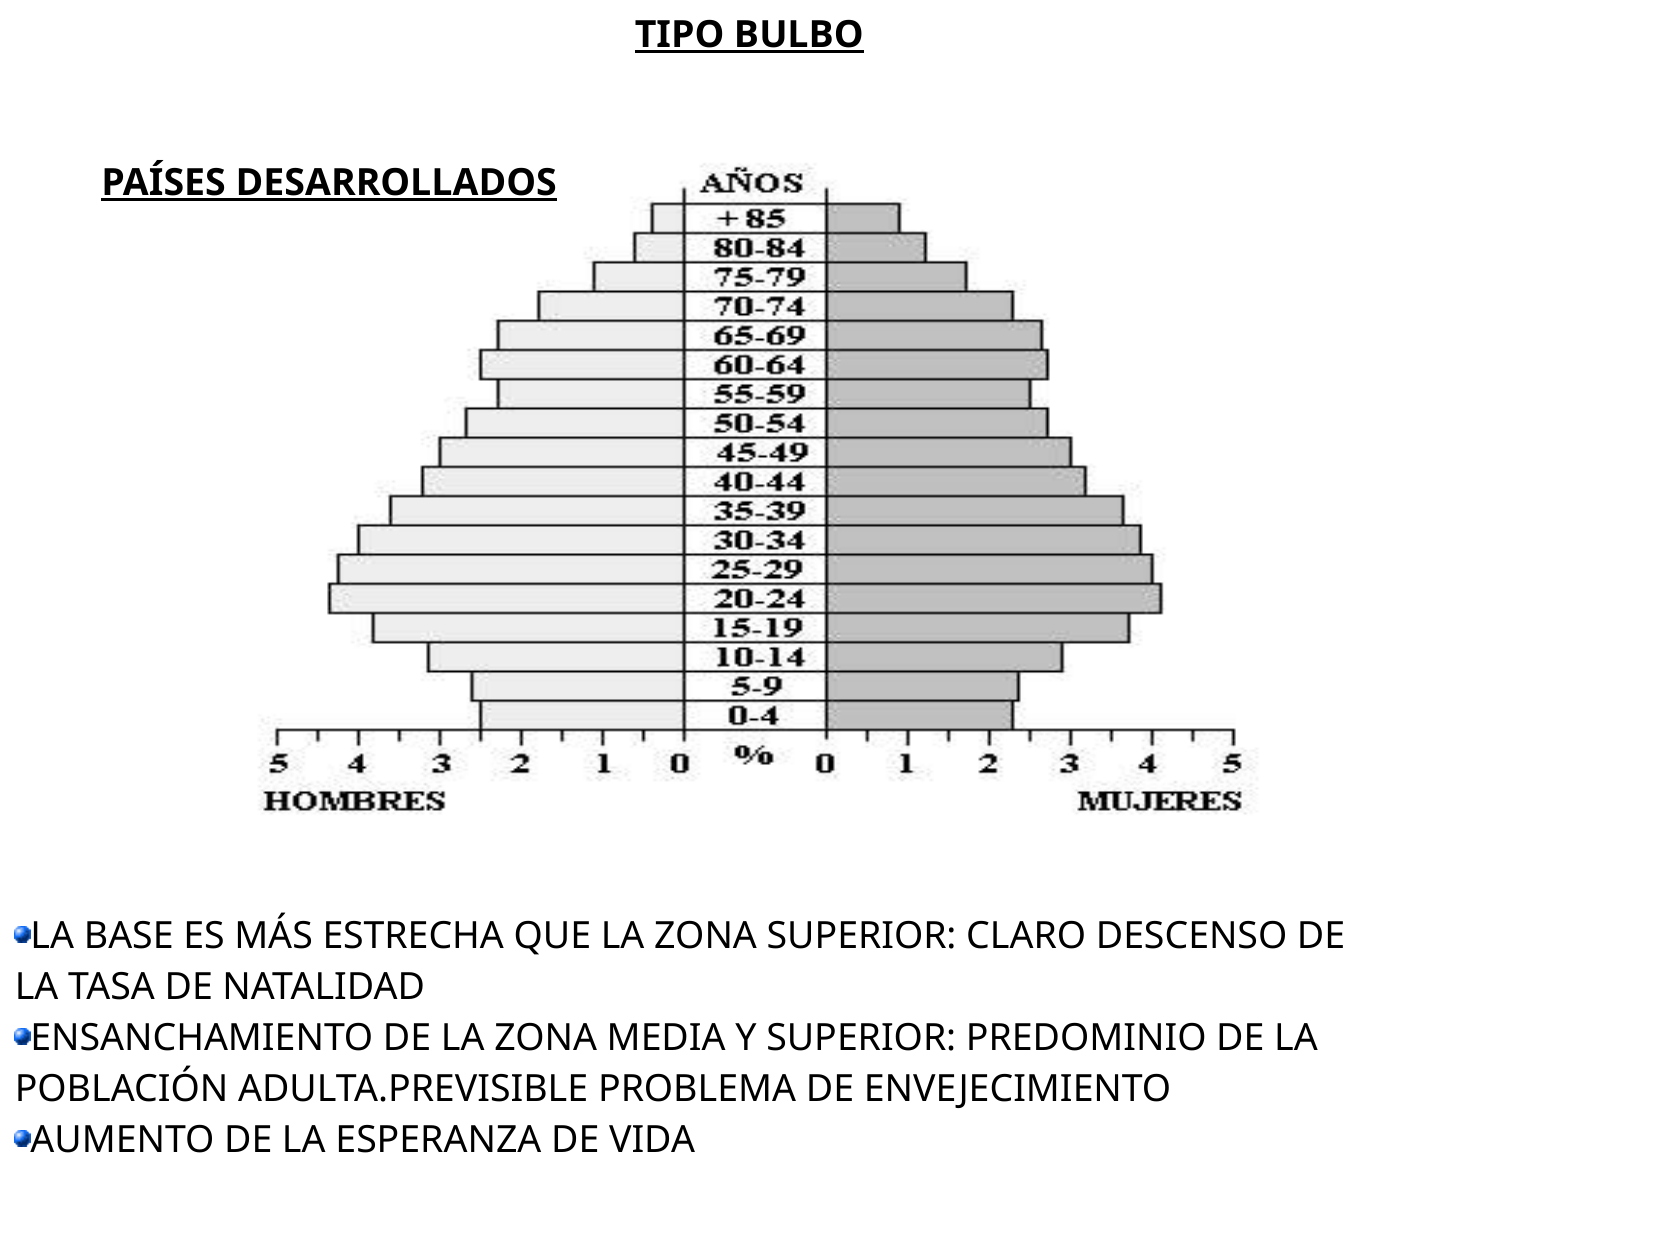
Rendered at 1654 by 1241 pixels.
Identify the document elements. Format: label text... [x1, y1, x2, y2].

picture [236, 147, 1329, 886]
text_box TIPO BULBO [620, 0, 906, 59]
picture [14, 1134, 31, 1147]
text_box PAÍSES DESARROLLADOS [86, 147, 646, 206]
text_box LA BASE ES MÁS ESTRECHA QUE LA ZONA SUPERIOR: CLARO DESCENSO DE LA TASA DE NATALIDAD ENSANCHAMIENTO DE LA ZONA MEDIA Y SUPERIOR: PREDOMINIO DE LA POBLACIÓN ADULTA.PREVISIBLE PROBLEMA DE ENVEJECIMIENTO AUMENTO DE LA ESPERANZA DE VIDA [0, 901, 1482, 1134]
